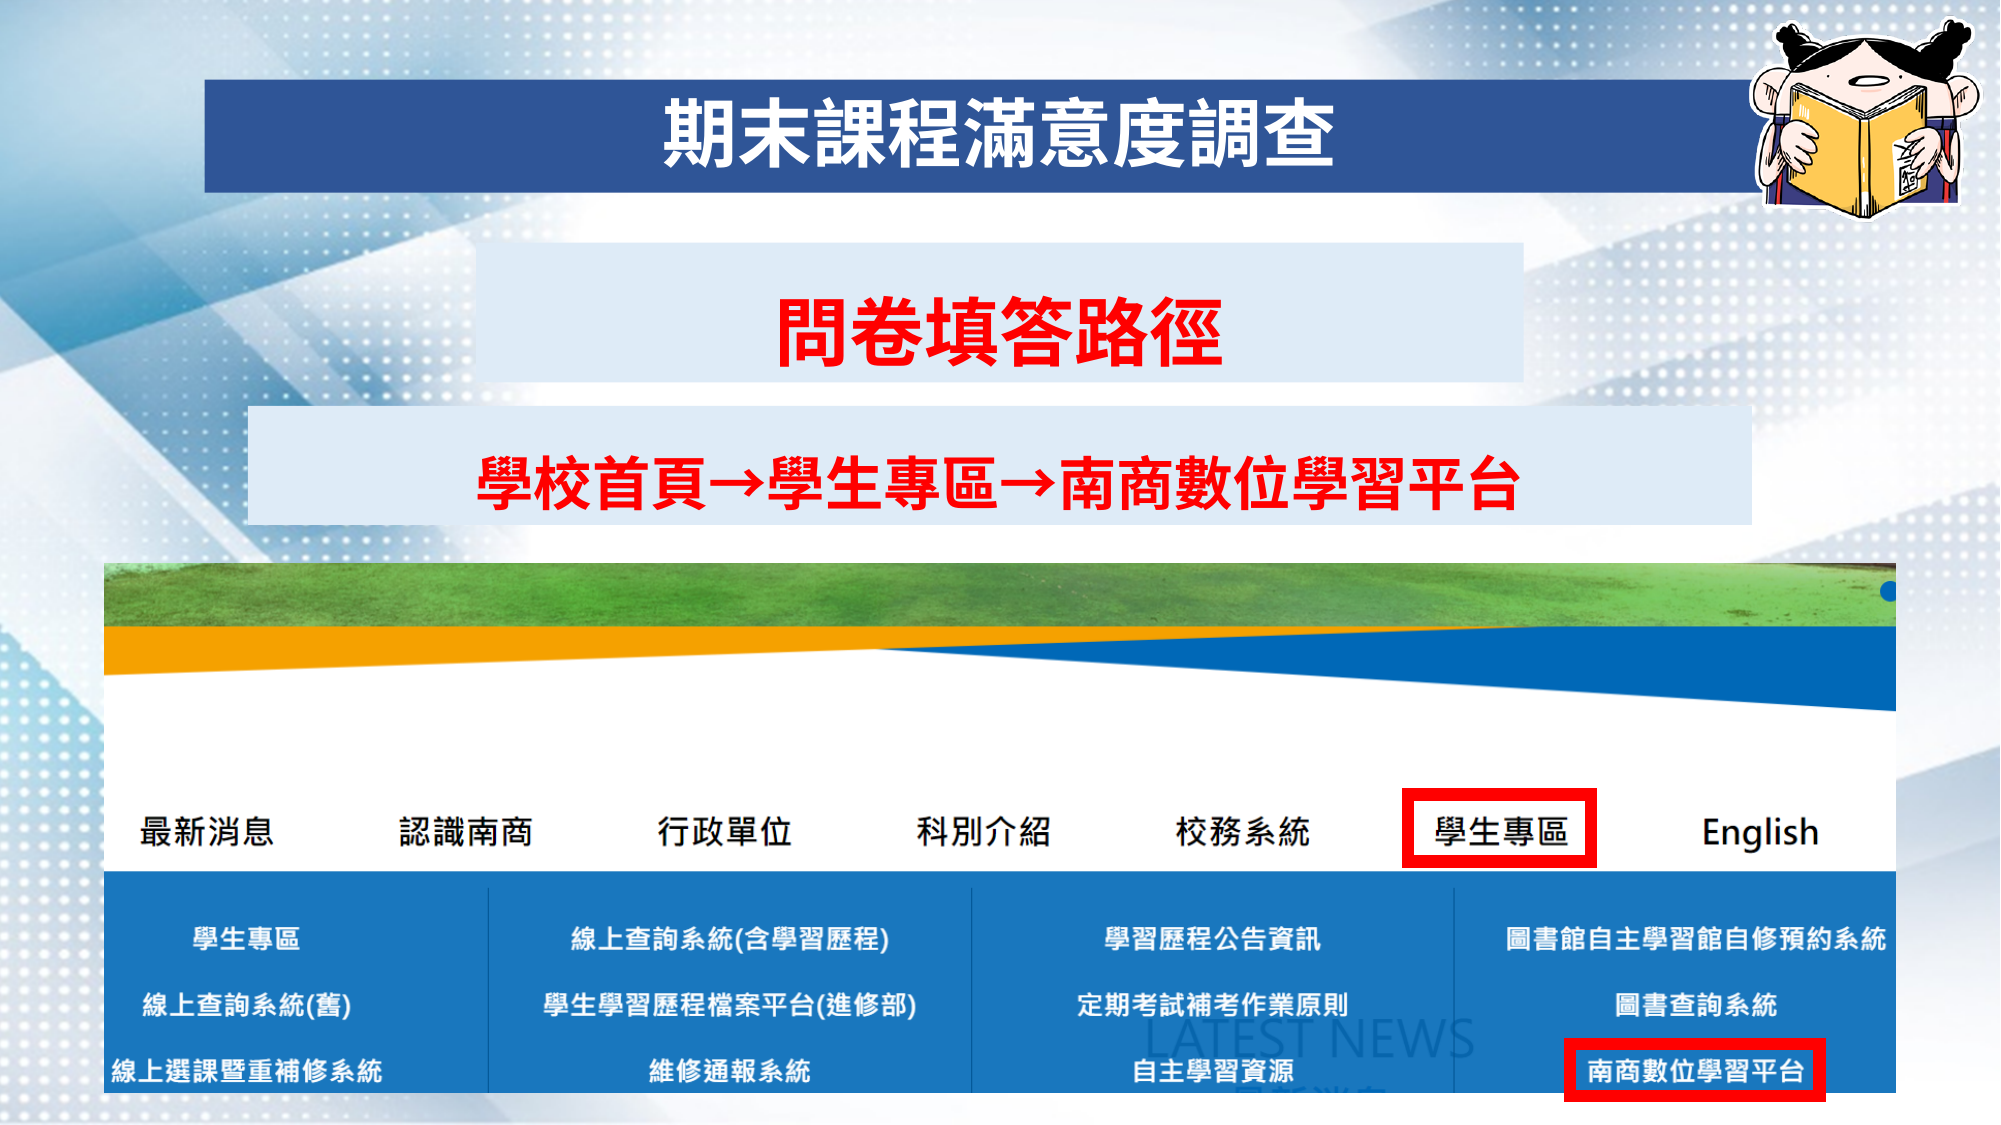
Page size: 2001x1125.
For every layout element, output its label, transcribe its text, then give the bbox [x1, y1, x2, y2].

text_box 期末課程滿意度調查 [204, 79, 1730, 193]
picture [0, 0, 2000, 1125]
text_box 學校首頁→學生專區→南商數位學習平台 [247, 405, 1752, 525]
text_box 問卷填答路徑 [476, 242, 1524, 383]
